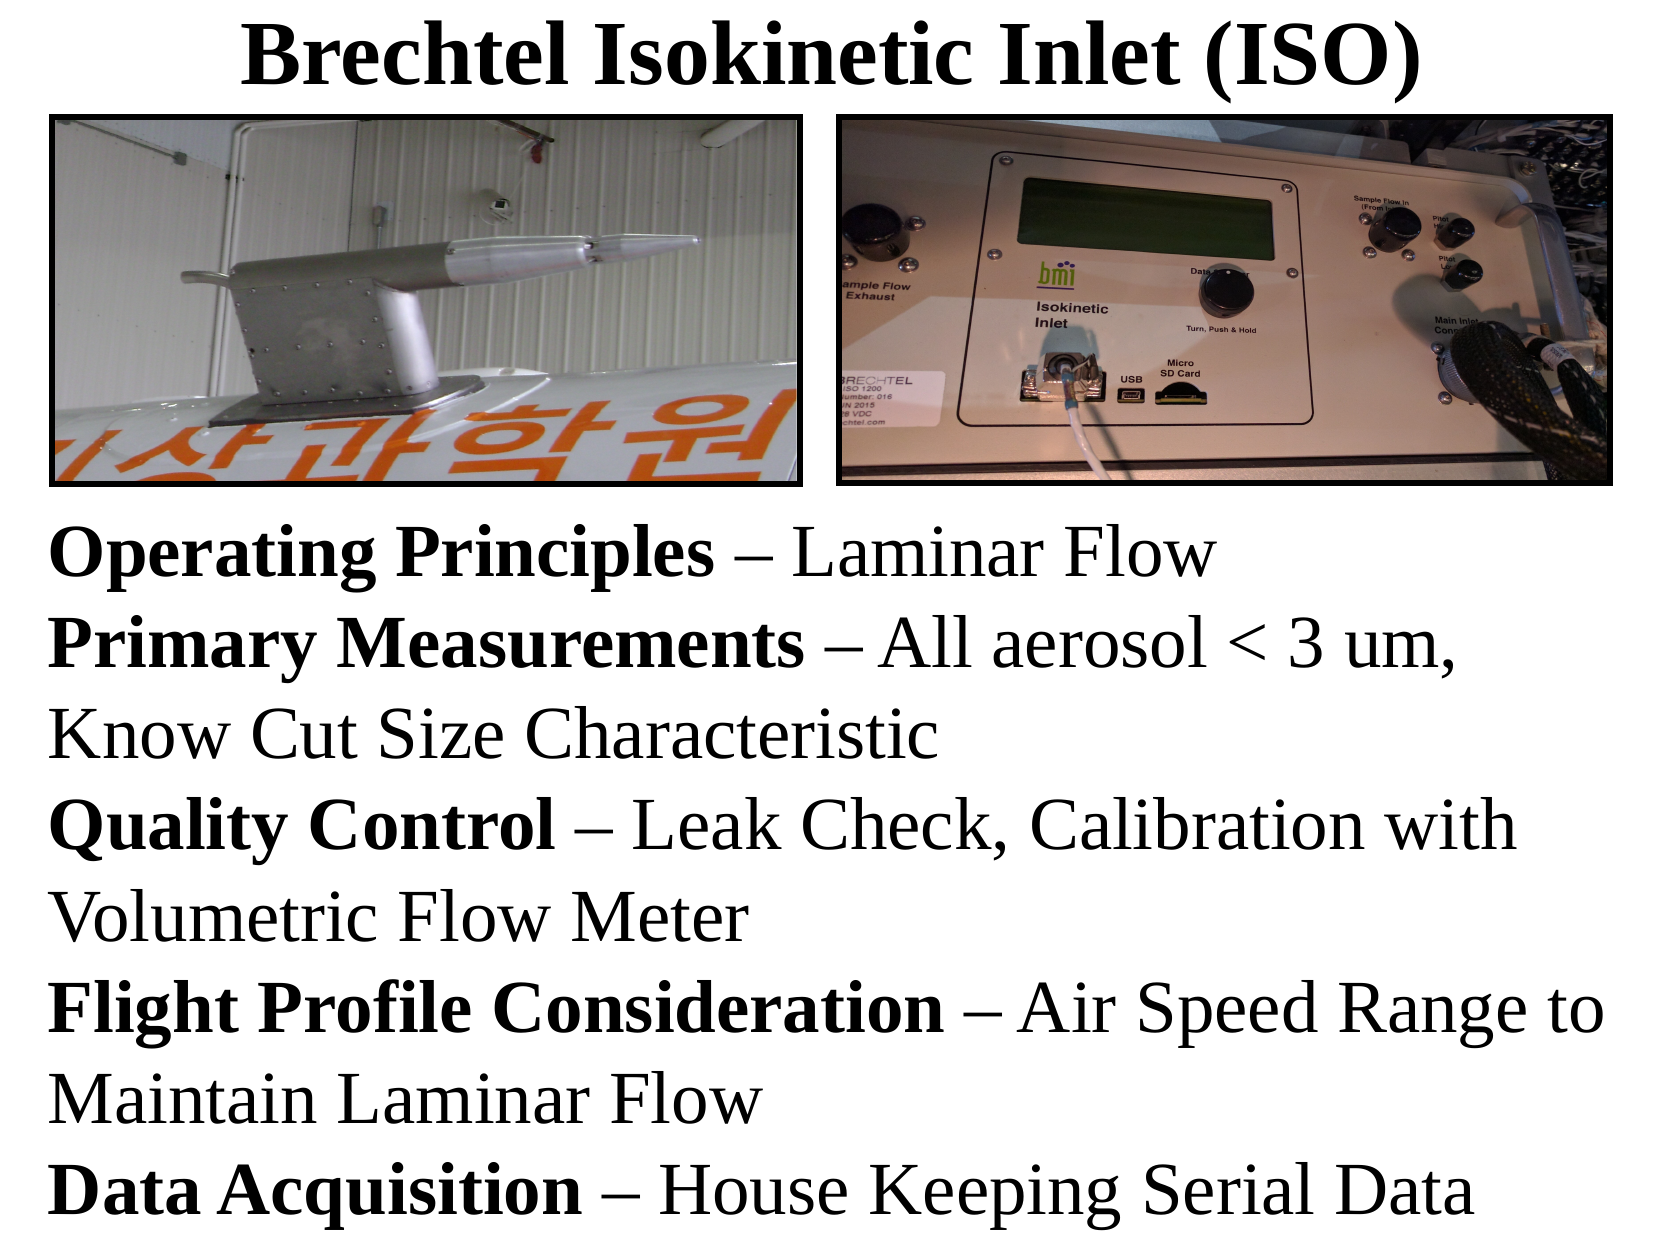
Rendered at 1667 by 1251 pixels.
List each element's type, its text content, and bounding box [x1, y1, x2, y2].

picture [841, 120, 1607, 481]
title Operating Principles – Laminar Flow Primary Measurements – All aerosol < 3 um, Know Cut Size Characteristic Quality Control – Leak Check, Calibration with Volumetric Flow Meter Flight Profile Consideration – Air Speed Range to Maintain Laminar Flow Data Acquisition – House Keeping Serial Data [12, 488, 1651, 1244]
title Brechtel Isokinetic Inlet (ISO) [0, 2, 1666, 105]
picture [54, 120, 797, 482]
